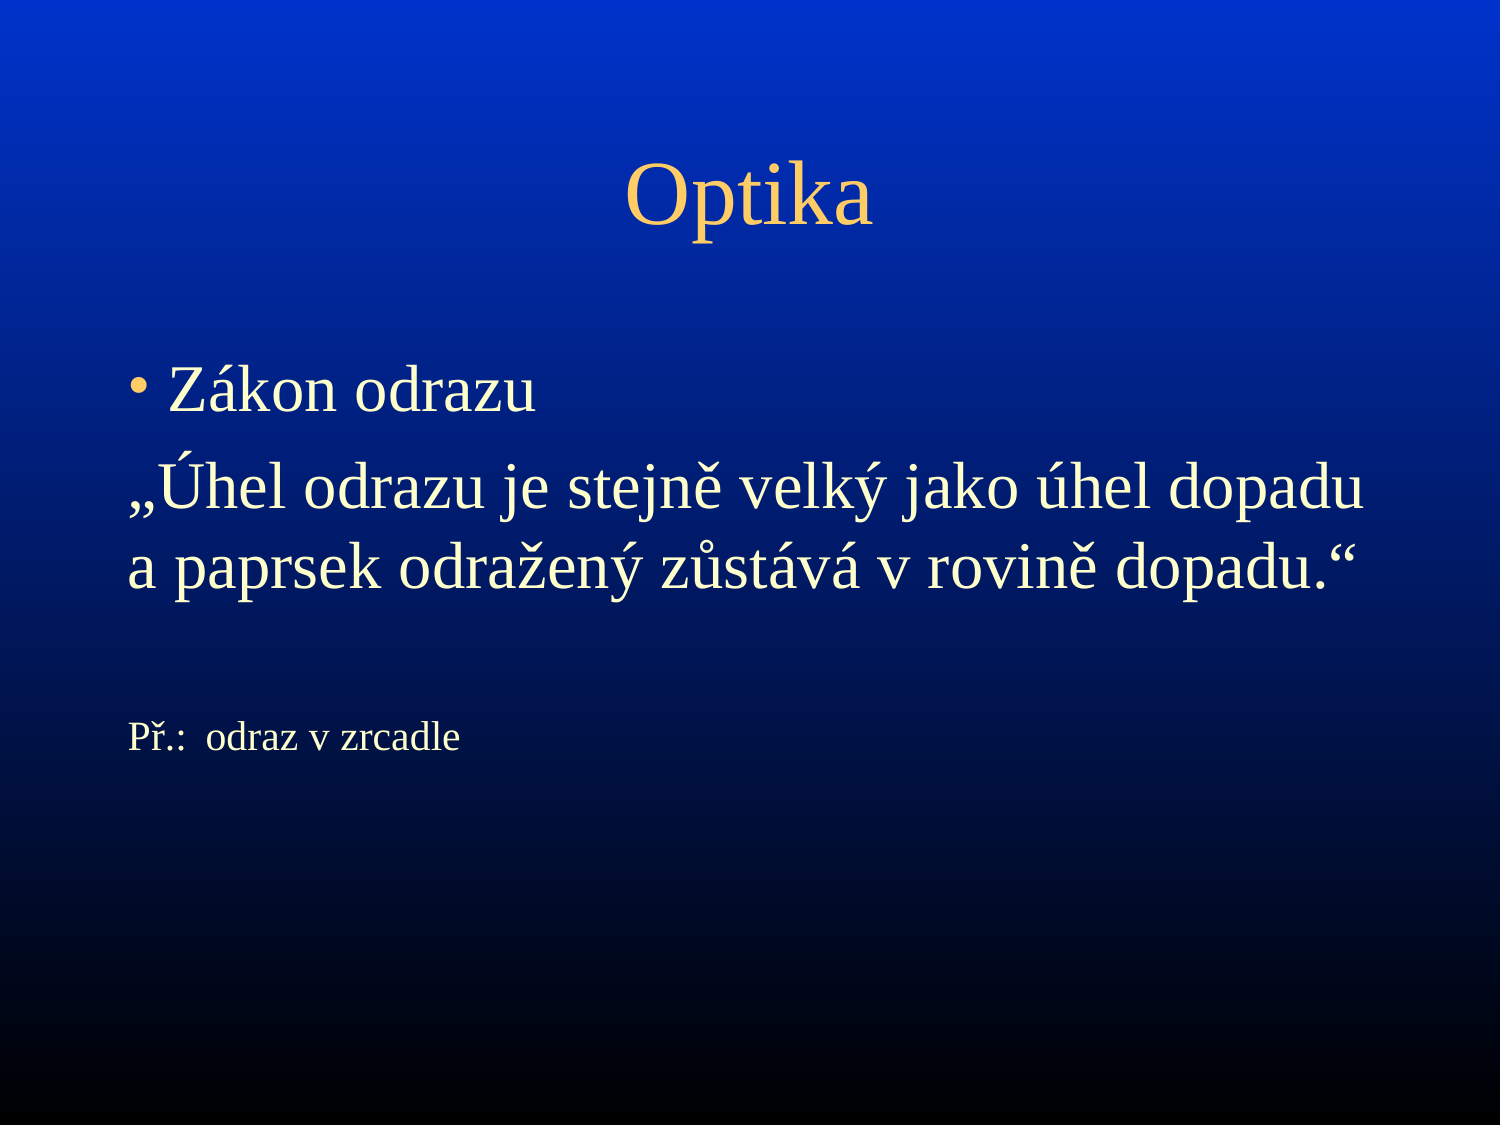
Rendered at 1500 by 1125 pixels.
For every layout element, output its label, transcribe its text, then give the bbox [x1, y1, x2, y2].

list Zákon odrazu „Úhel odrazu je stejně velký jako úhel dopadu a paprsek odražený zůstává v rovině dopadu.“ Př.: odraz v zrcadle [112, 337, 1388, 1013]
title Optika [112, 37, 1388, 250]
